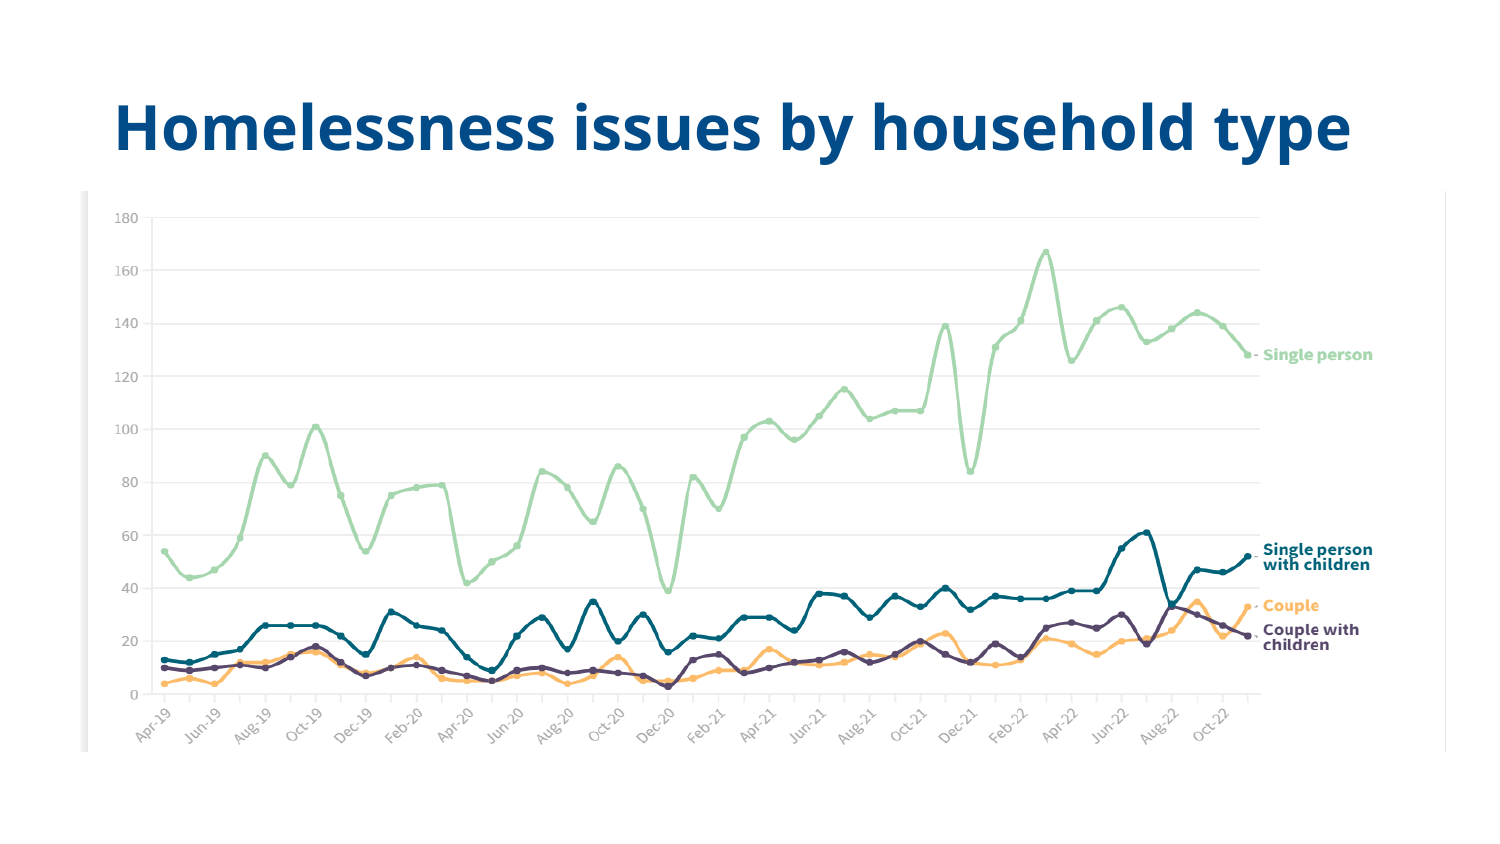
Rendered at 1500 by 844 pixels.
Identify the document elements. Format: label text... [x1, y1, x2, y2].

title Homelessness issues by household type [98, 72, 1396, 174]
picture [80, 191, 1446, 752]
